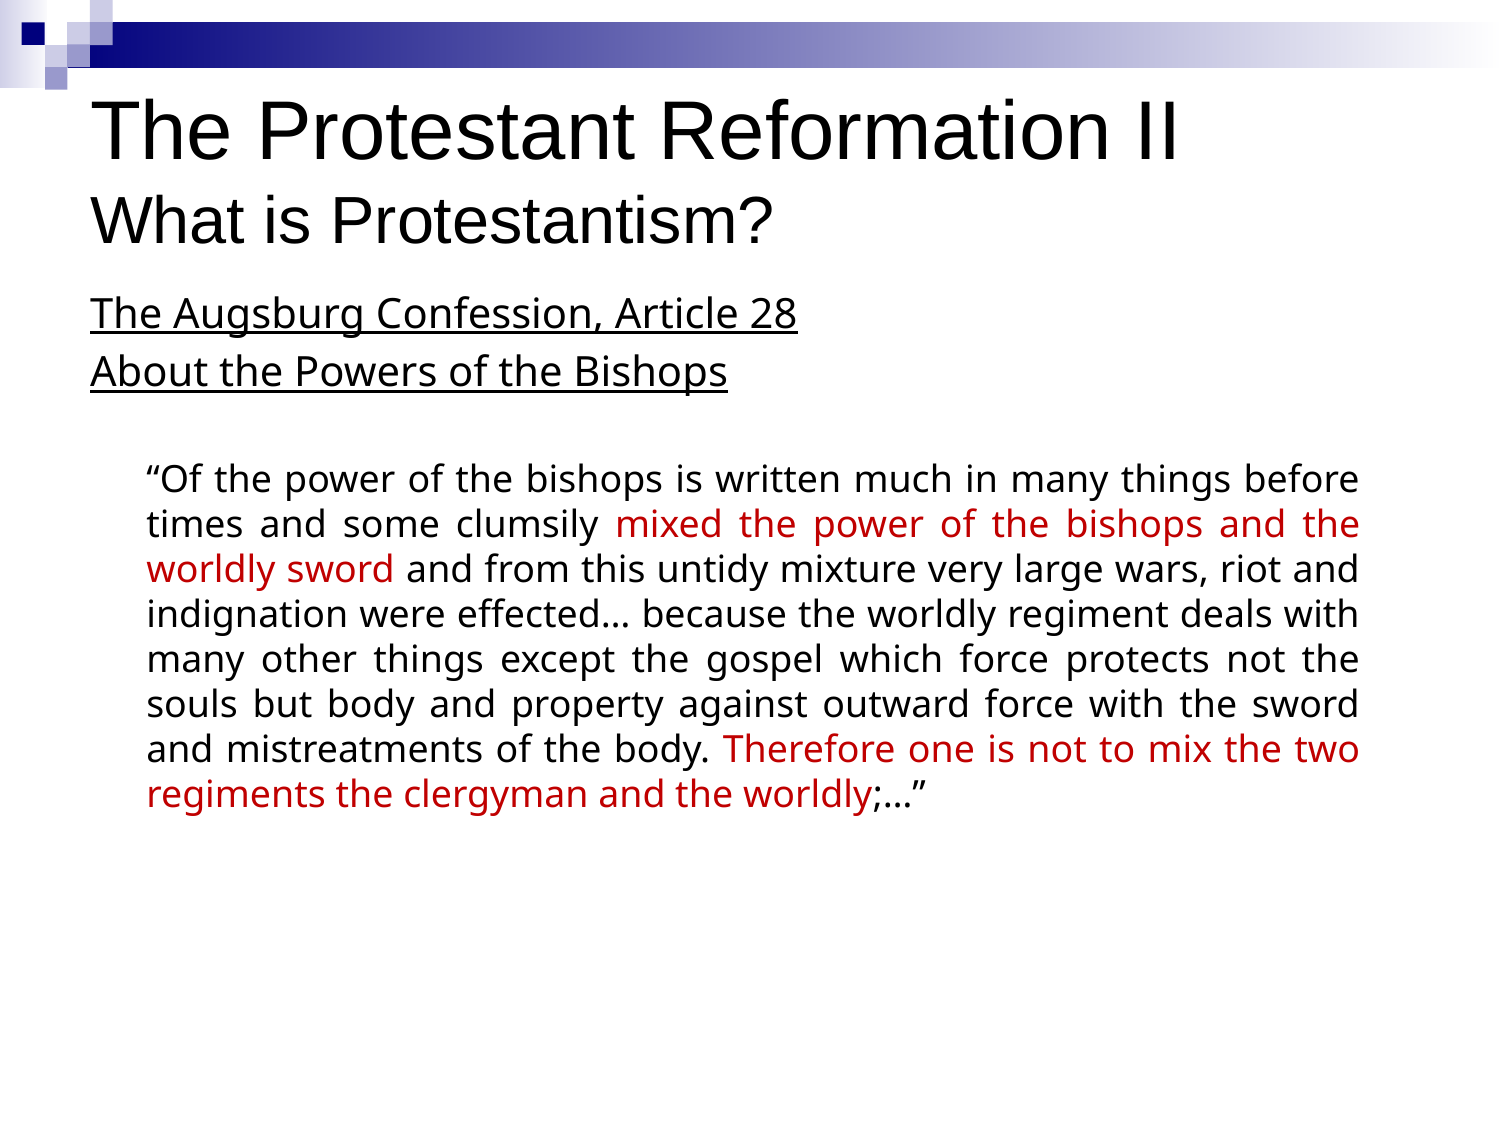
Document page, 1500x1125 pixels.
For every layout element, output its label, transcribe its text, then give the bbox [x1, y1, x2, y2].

title The Protestant Reformation II What is Protestantism? [75, 53, 1425, 279]
list The Augsburg Confession, Article 28 About the Powers of the Bishops “Of the power of the bishops is written much in many things before times and some clumsily mixed the power of the bishops and the worldly sword and from this untidy mixture very large wars, riot and indignation were effected… because the worldly regiment deals with many other things except the gospel which force protects not the souls but body and property against outward force with the sword and mistreatments of the body. Therefore one is not to mix the two regiments the clergyman and the worldly;…” [75, 278, 1376, 1046]
